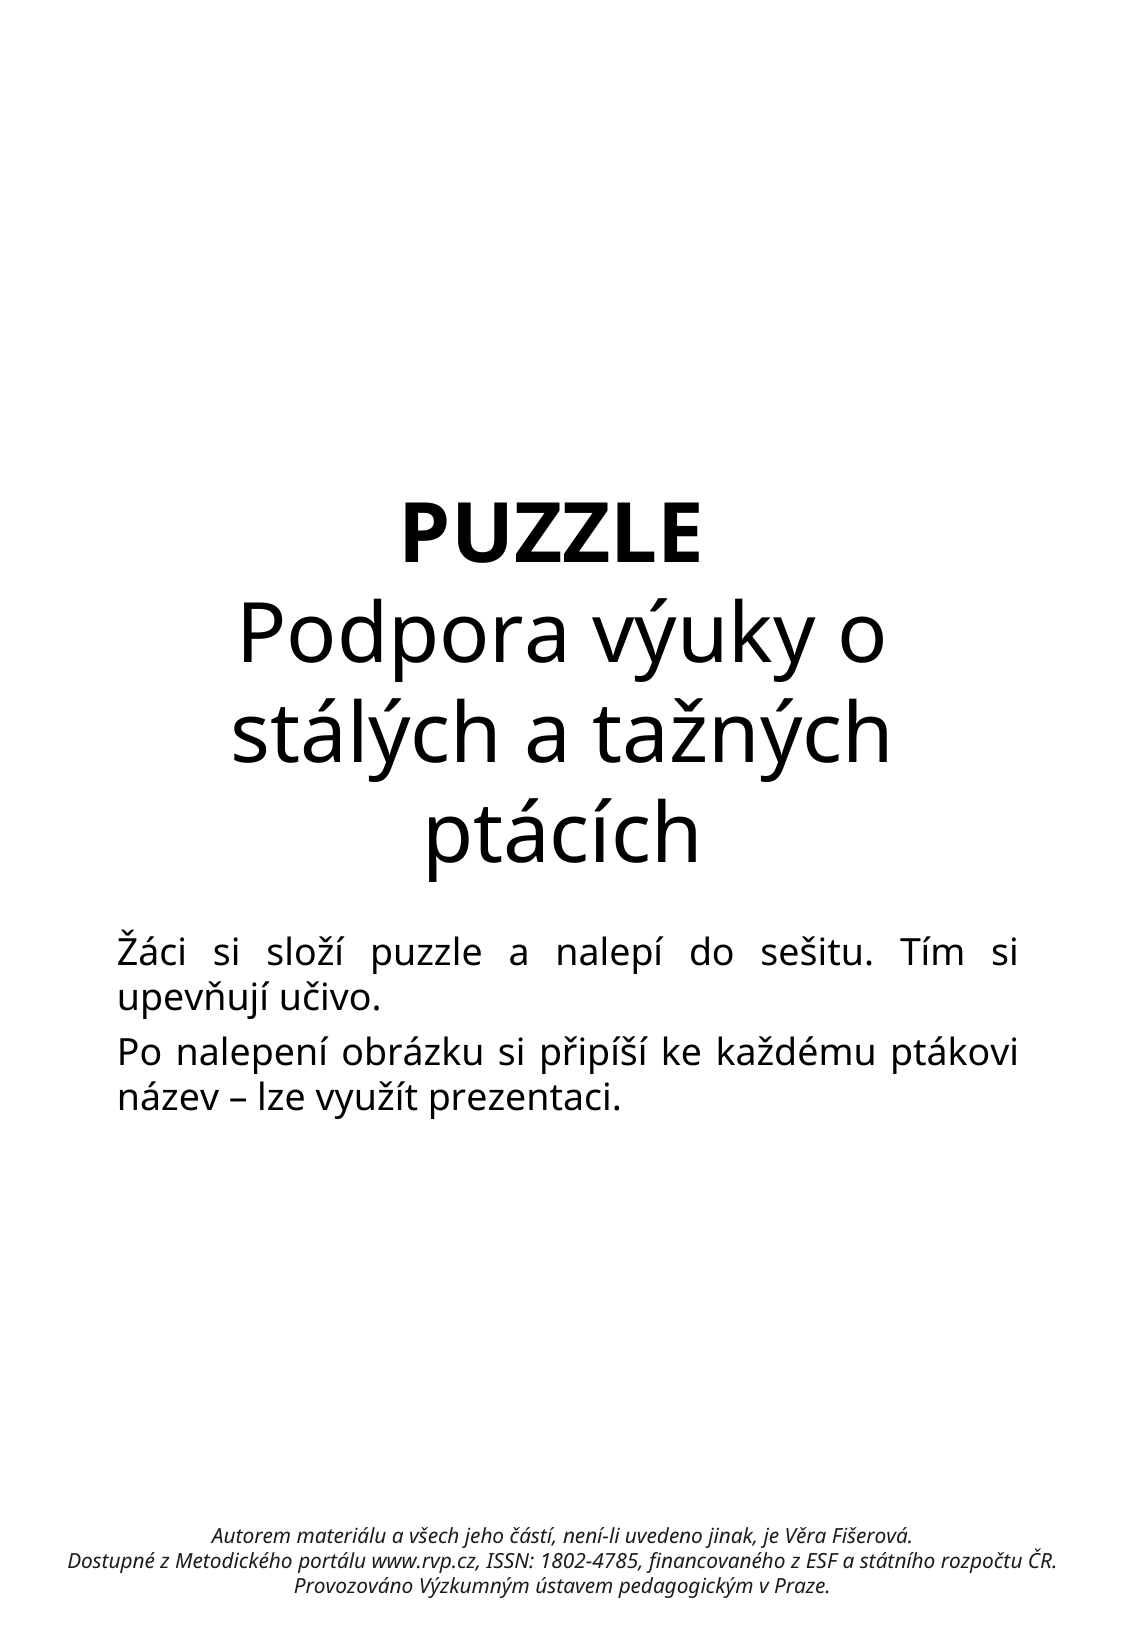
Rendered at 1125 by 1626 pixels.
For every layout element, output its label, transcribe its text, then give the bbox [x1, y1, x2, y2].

title PUZZLE Podpora výuky o stálých a tažných ptácích [84, 504, 1041, 854]
text_box Žáci si složí puzzle a nalepí do sešitu. Tím si upevňují učivo. Po nalepení obrázku si připíší ke každému ptákovi název – lze využít prezentaci. [101, 920, 1035, 1337]
text_box Autorem materiálu a všech jeho částí, není-li uvedeno jinak, je Věra Fišerová. Dostupné z Metodického portálu www.rvp.cz, ISSN: 1802-4785, financovaného z ESF a státního rozpočtu ČR. Provozováno Výzkumným ústavem pedagogickým v Praze. [0, 1494, 1125, 1626]
